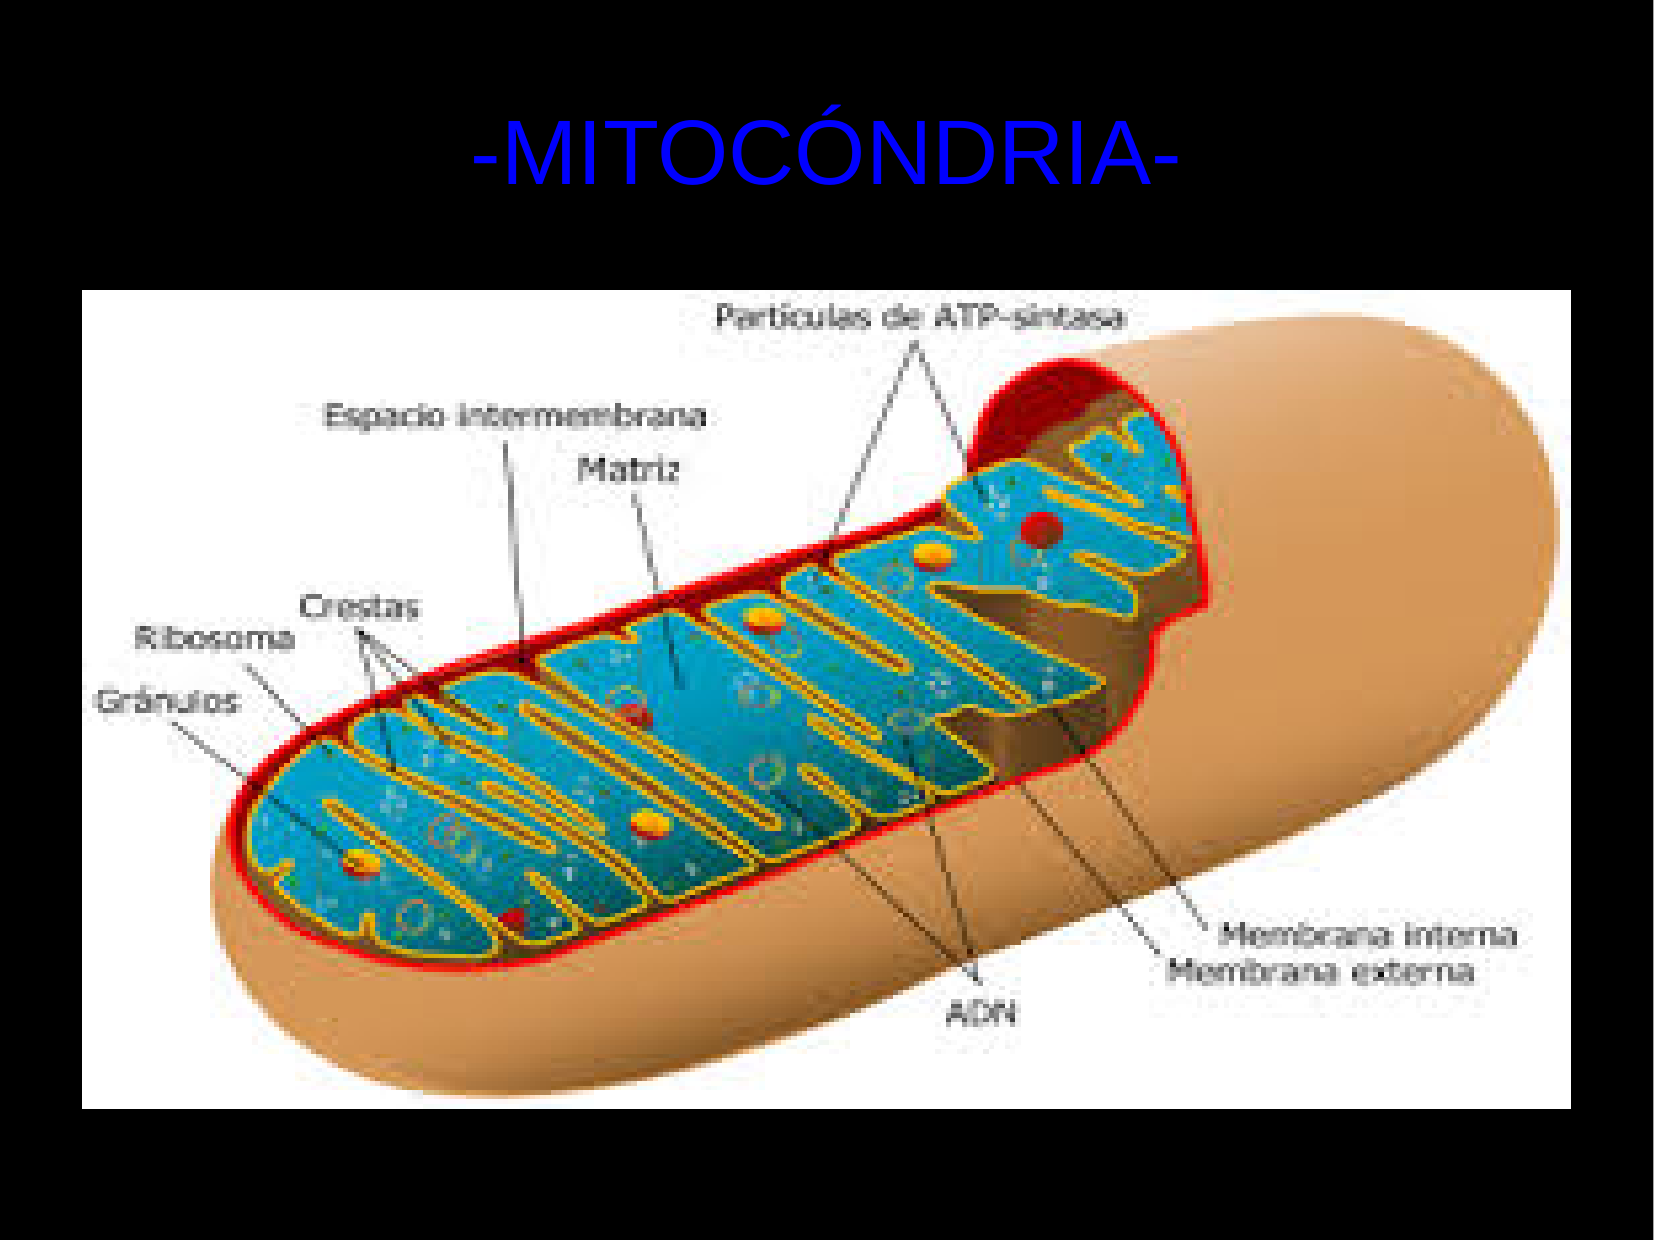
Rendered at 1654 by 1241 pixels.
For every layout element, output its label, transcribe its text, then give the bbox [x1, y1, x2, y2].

title -MITOCÓNDRIA- [82, 49, 1571, 257]
picture [82, 290, 1571, 1109]
